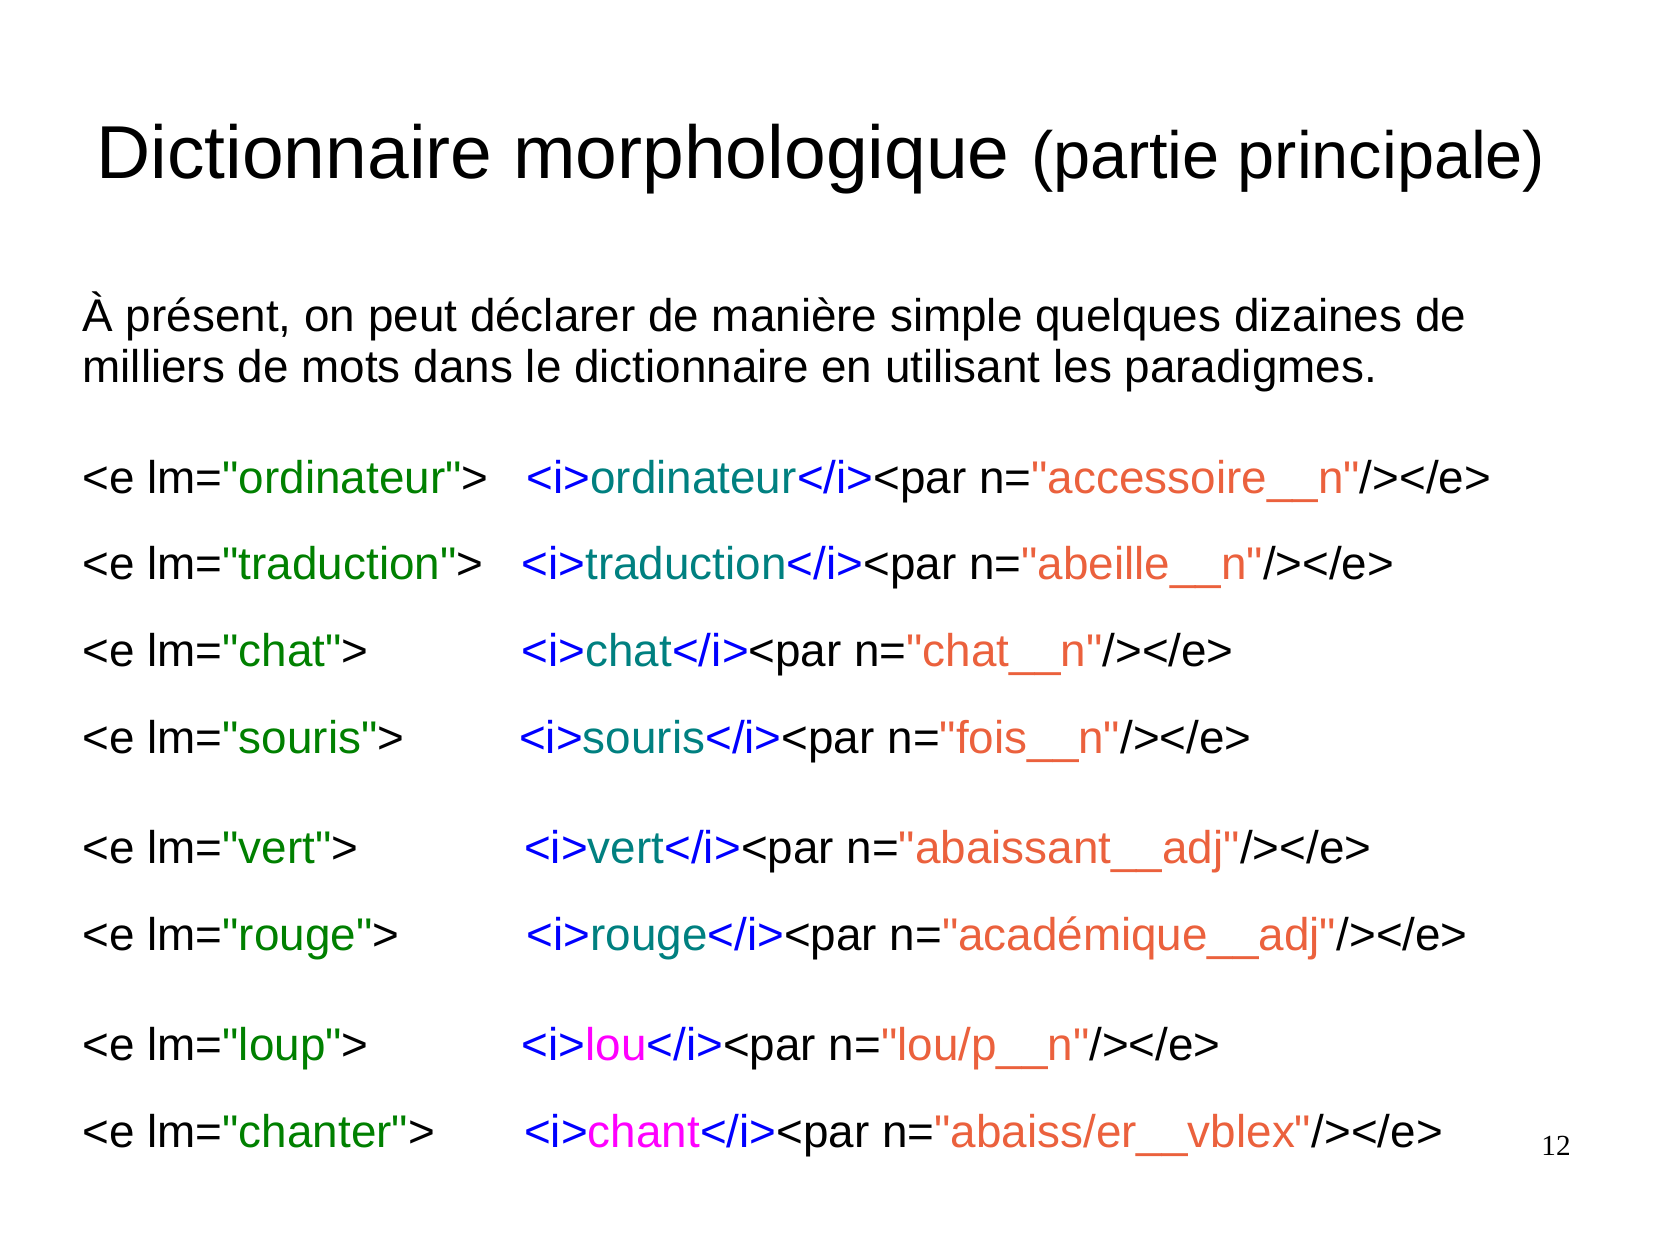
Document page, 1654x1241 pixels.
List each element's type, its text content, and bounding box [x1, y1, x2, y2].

title Dictionnaire morphologique (partie principale) [47, 49, 1595, 257]
list À présent, on peut déclarer de manière simple quelques dizaines de milliers de mots dans le dictionnaire en utilisant les paradigmes. <e lm="ordinateur"> <i>ordinateur</i><par n="accessoire__n"/></e> <e lm="traduction"> <i>traduction</i><par n="abeille__n"/></e> <e lm="chat"> <i>chat</i><par n="chat__n"/></e> <e lm="souris"> <i>souris</i><par n="fois__n"/></e> <e lm="vert"> <i>vert</i><par n="abaissant__adj"/></e> <e lm="rouge"> <i>rouge</i><par n="académique__adj"/></e> <e lm="loup"> <i>lou</i><par n="lou/p__n"/></e> <e lm="chanter"> <i>chant</i><par n="abaiss/er__vblex"/></e> [82, 290, 1538, 1182]
